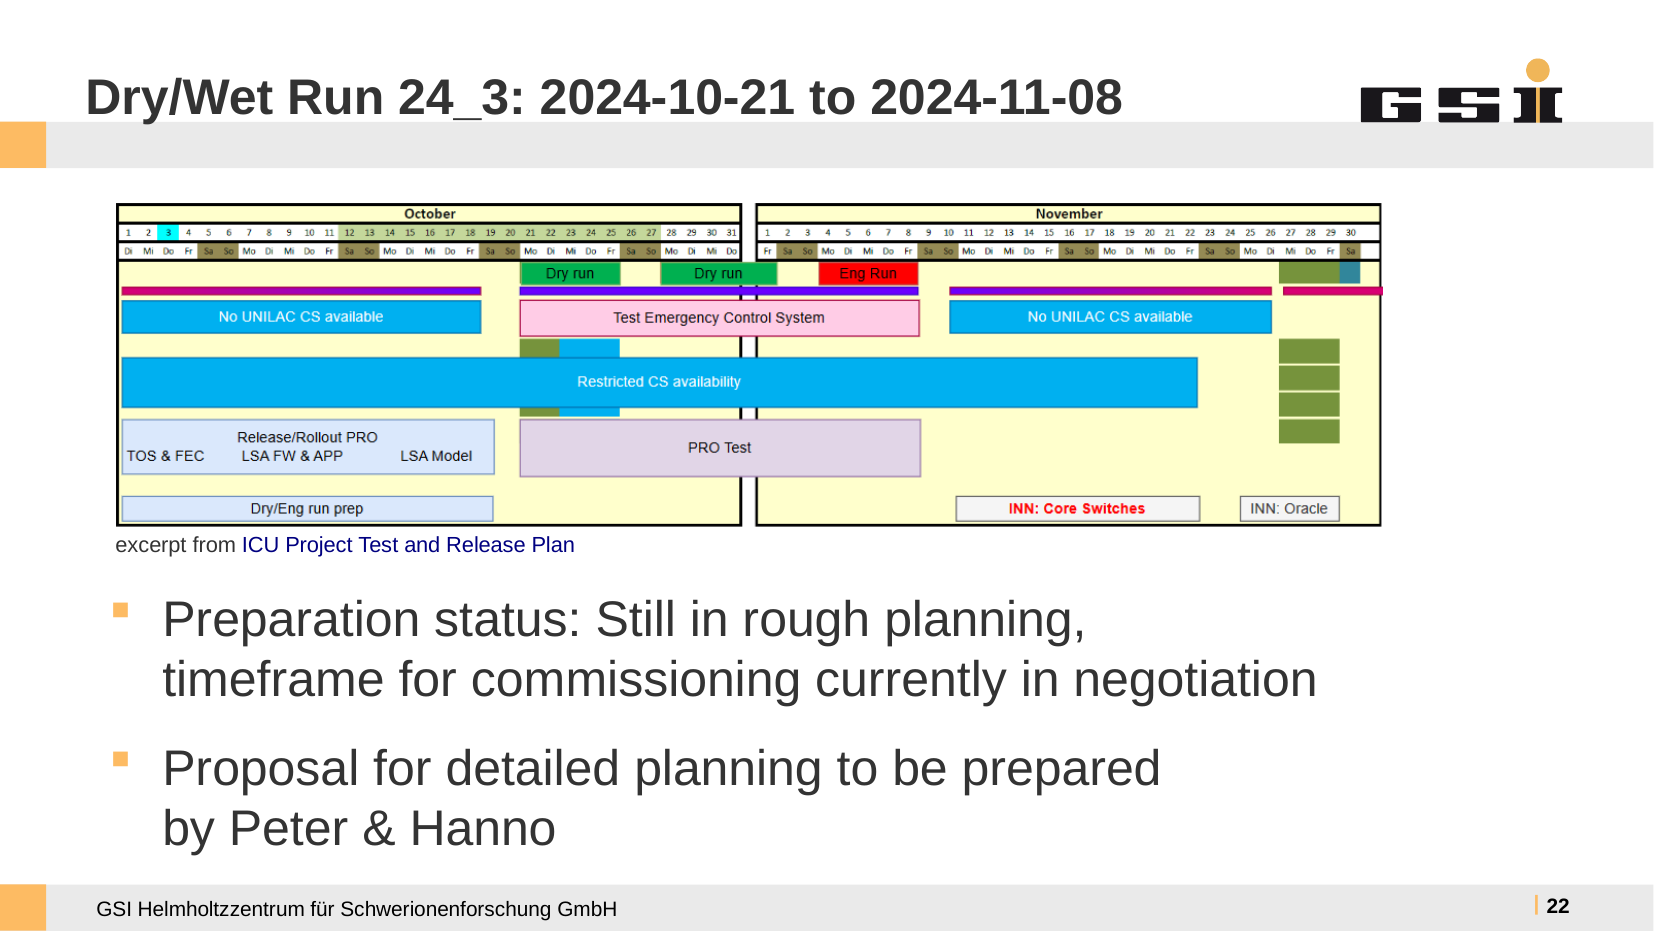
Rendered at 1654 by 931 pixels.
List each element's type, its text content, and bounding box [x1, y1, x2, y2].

picture [1359, 56, 1564, 125]
list excerpt from ICU Project Test and Release Plan Preparation status: Still in rough planning, timeframe for commissioning currently in negotiation Proposal for detailed planning to be prepared by Peter & Hanno [76, 196, 1562, 862]
picture [115, 202, 1383, 528]
title Dry/Wet Run 24_3: 2024-10-21 to 2024-11-08 [70, 55, 1212, 132]
